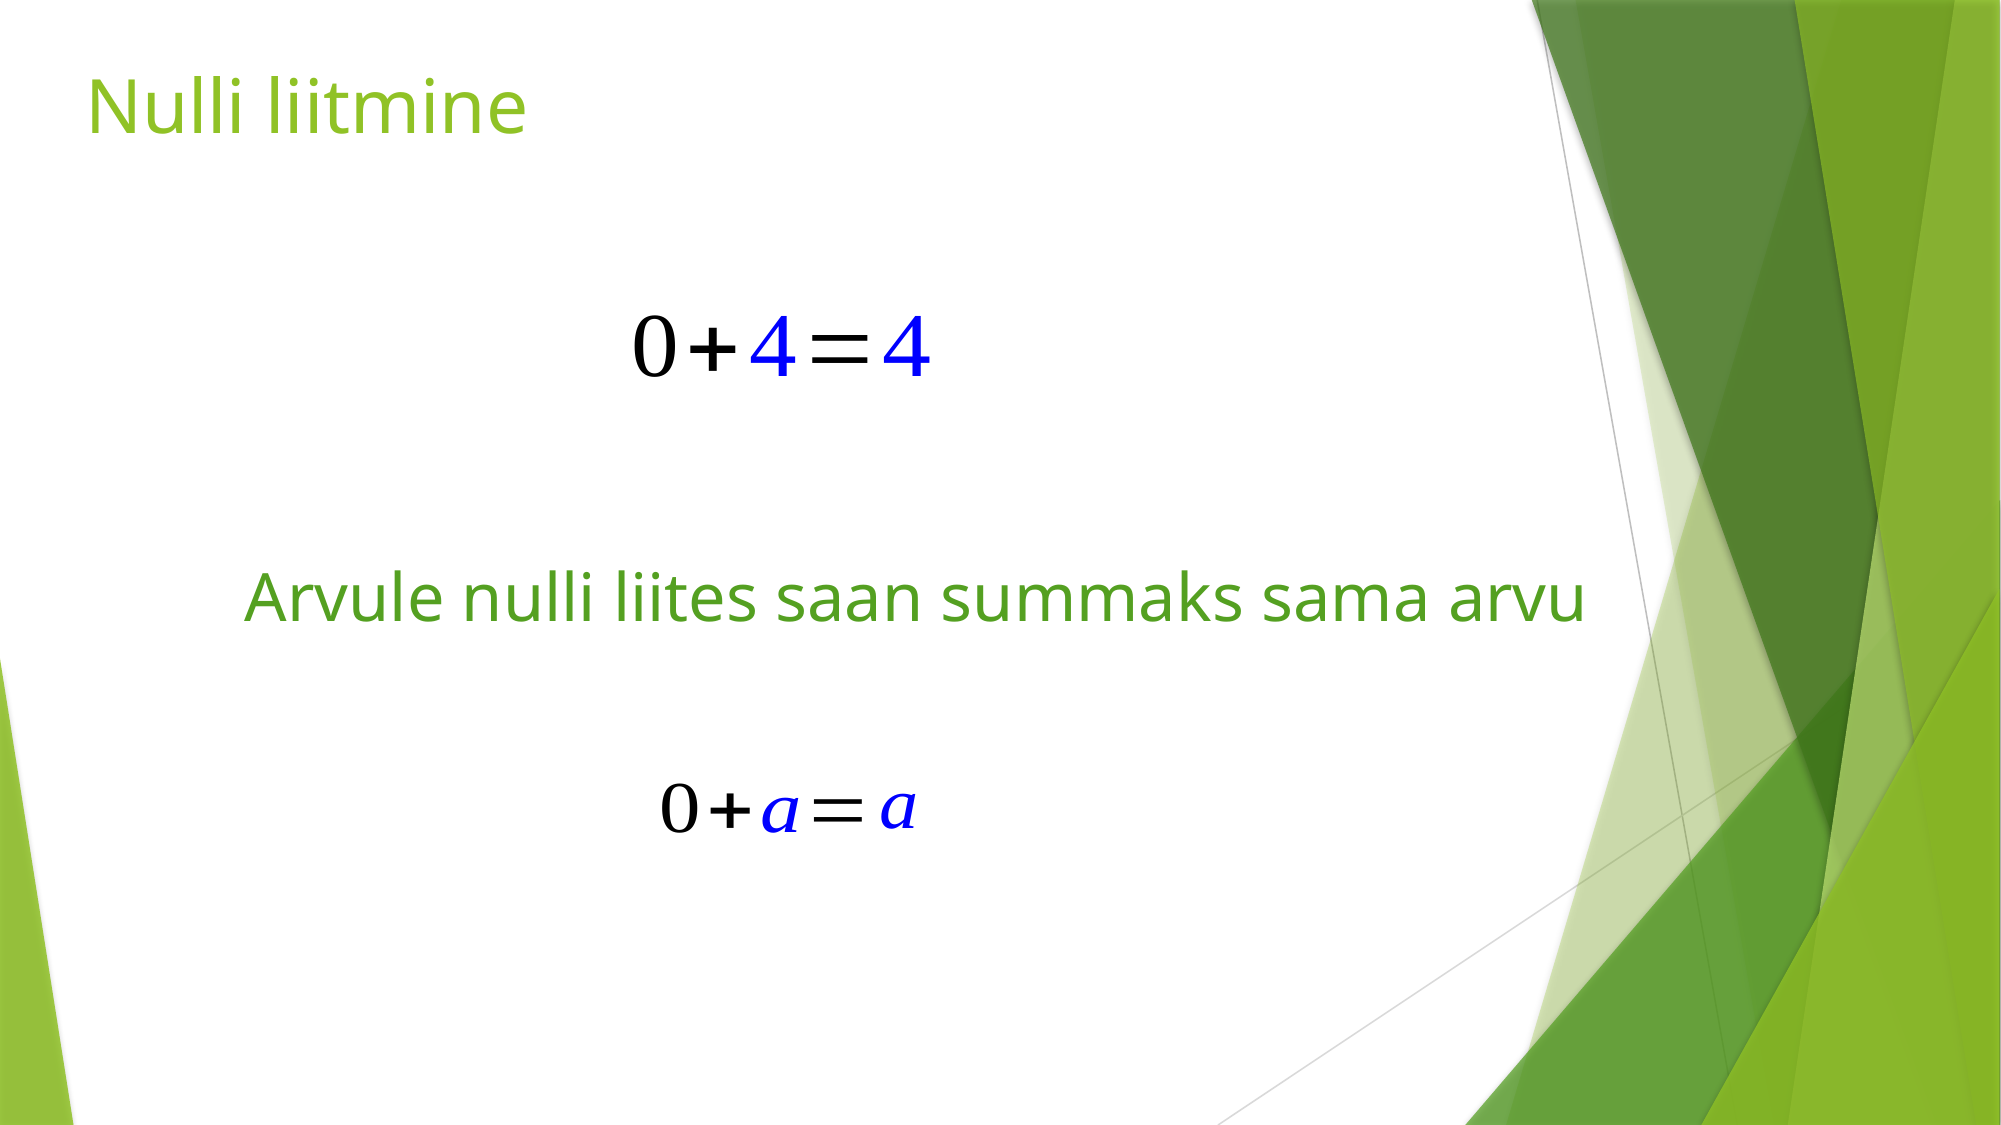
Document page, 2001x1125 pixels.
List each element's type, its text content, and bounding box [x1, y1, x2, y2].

chart [649, 763, 928, 849]
text_box Arvule nulli liites saan summaks sama arvu [229, 547, 1605, 642]
chart [620, 294, 945, 397]
title Nulli liitmine [70, 50, 1481, 268]
